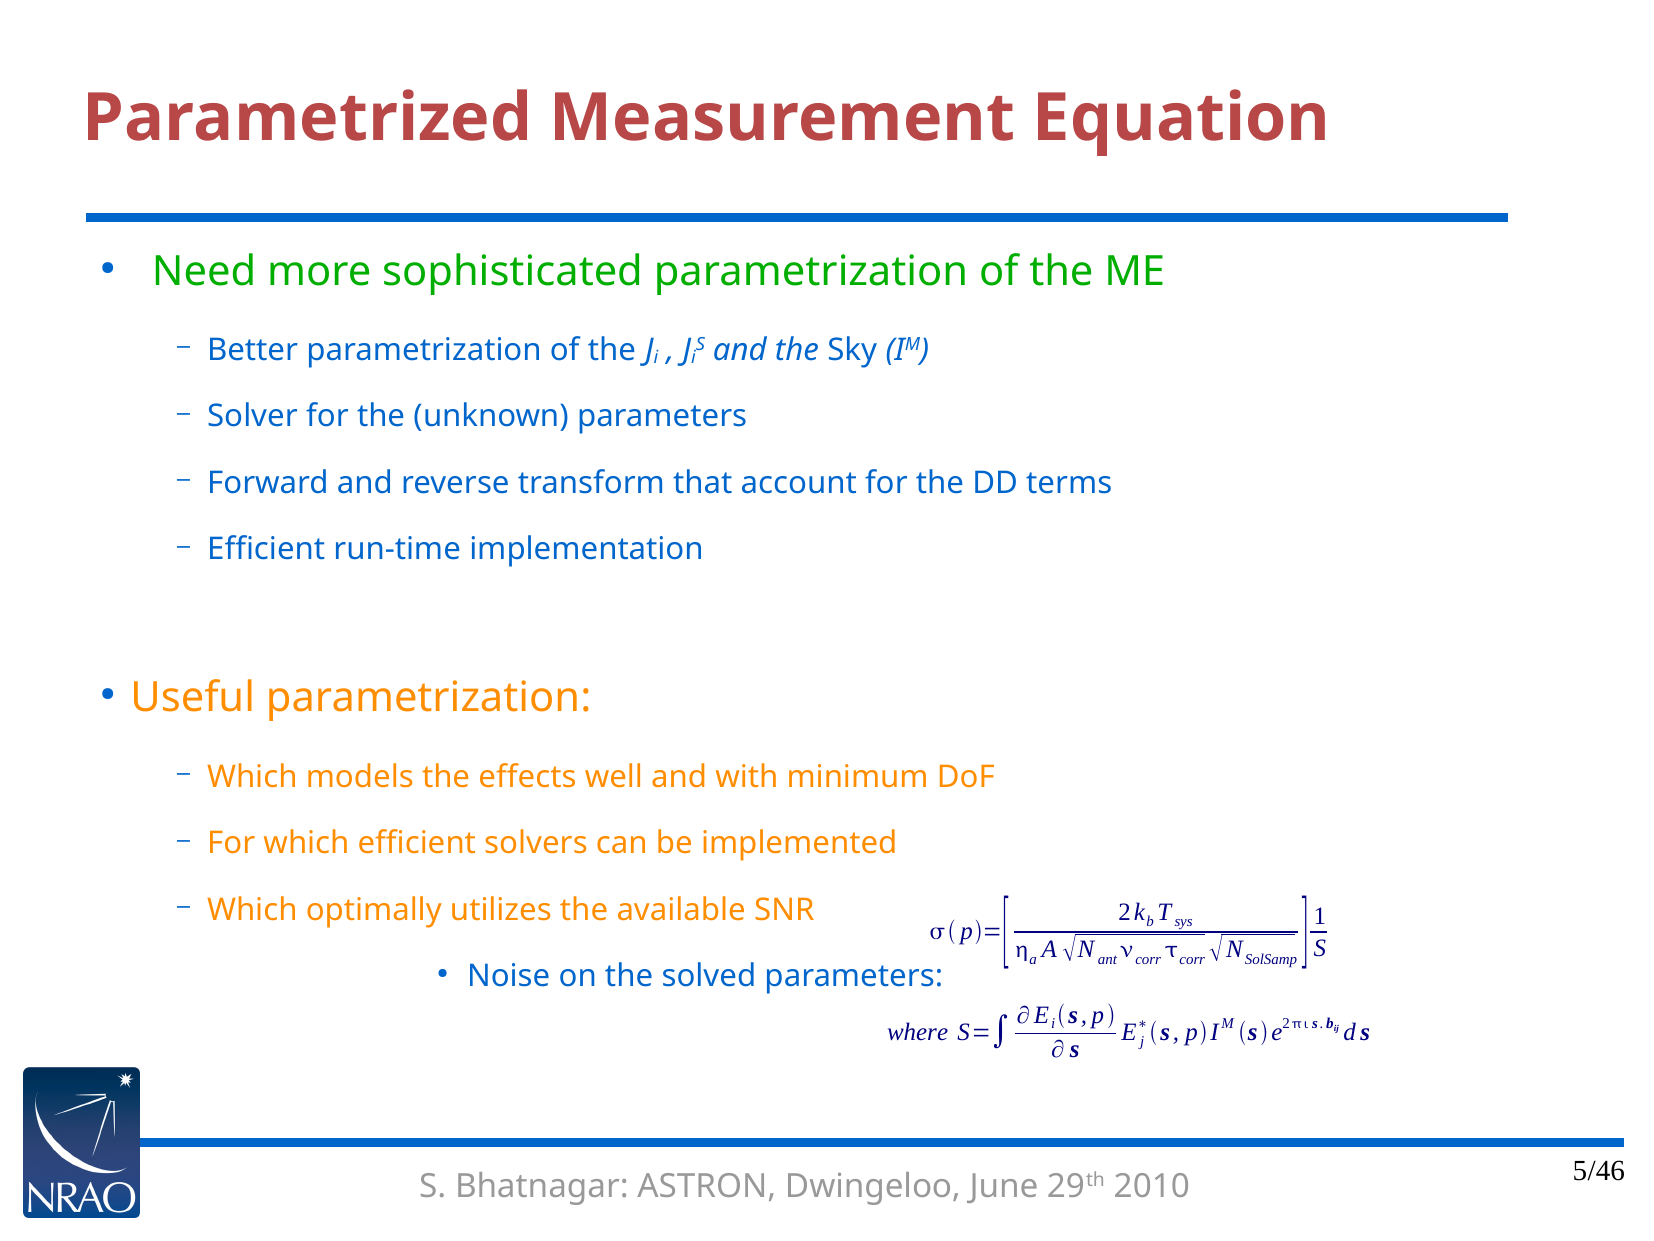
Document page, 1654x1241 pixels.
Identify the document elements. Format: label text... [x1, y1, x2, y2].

title Parametrized Measurement Equation [82, 49, 1571, 180]
picture [23, 1067, 140, 1218]
list Need more sophisticated parametrization of the ME Better parametrization of the Ji , JiS and the Sky (IM) Solver for the (unknown) parameters Forward and reverse transform that account for the DD terms Efficient run-time implementation Useful parametrization: Which models the effects well and with minimum DoF For which efficient solvers can be implemented Which optimally utilizes the available SNR Noise on the solved parameters: [82, 240, 1571, 1094]
chart [880, 895, 1377, 1064]
